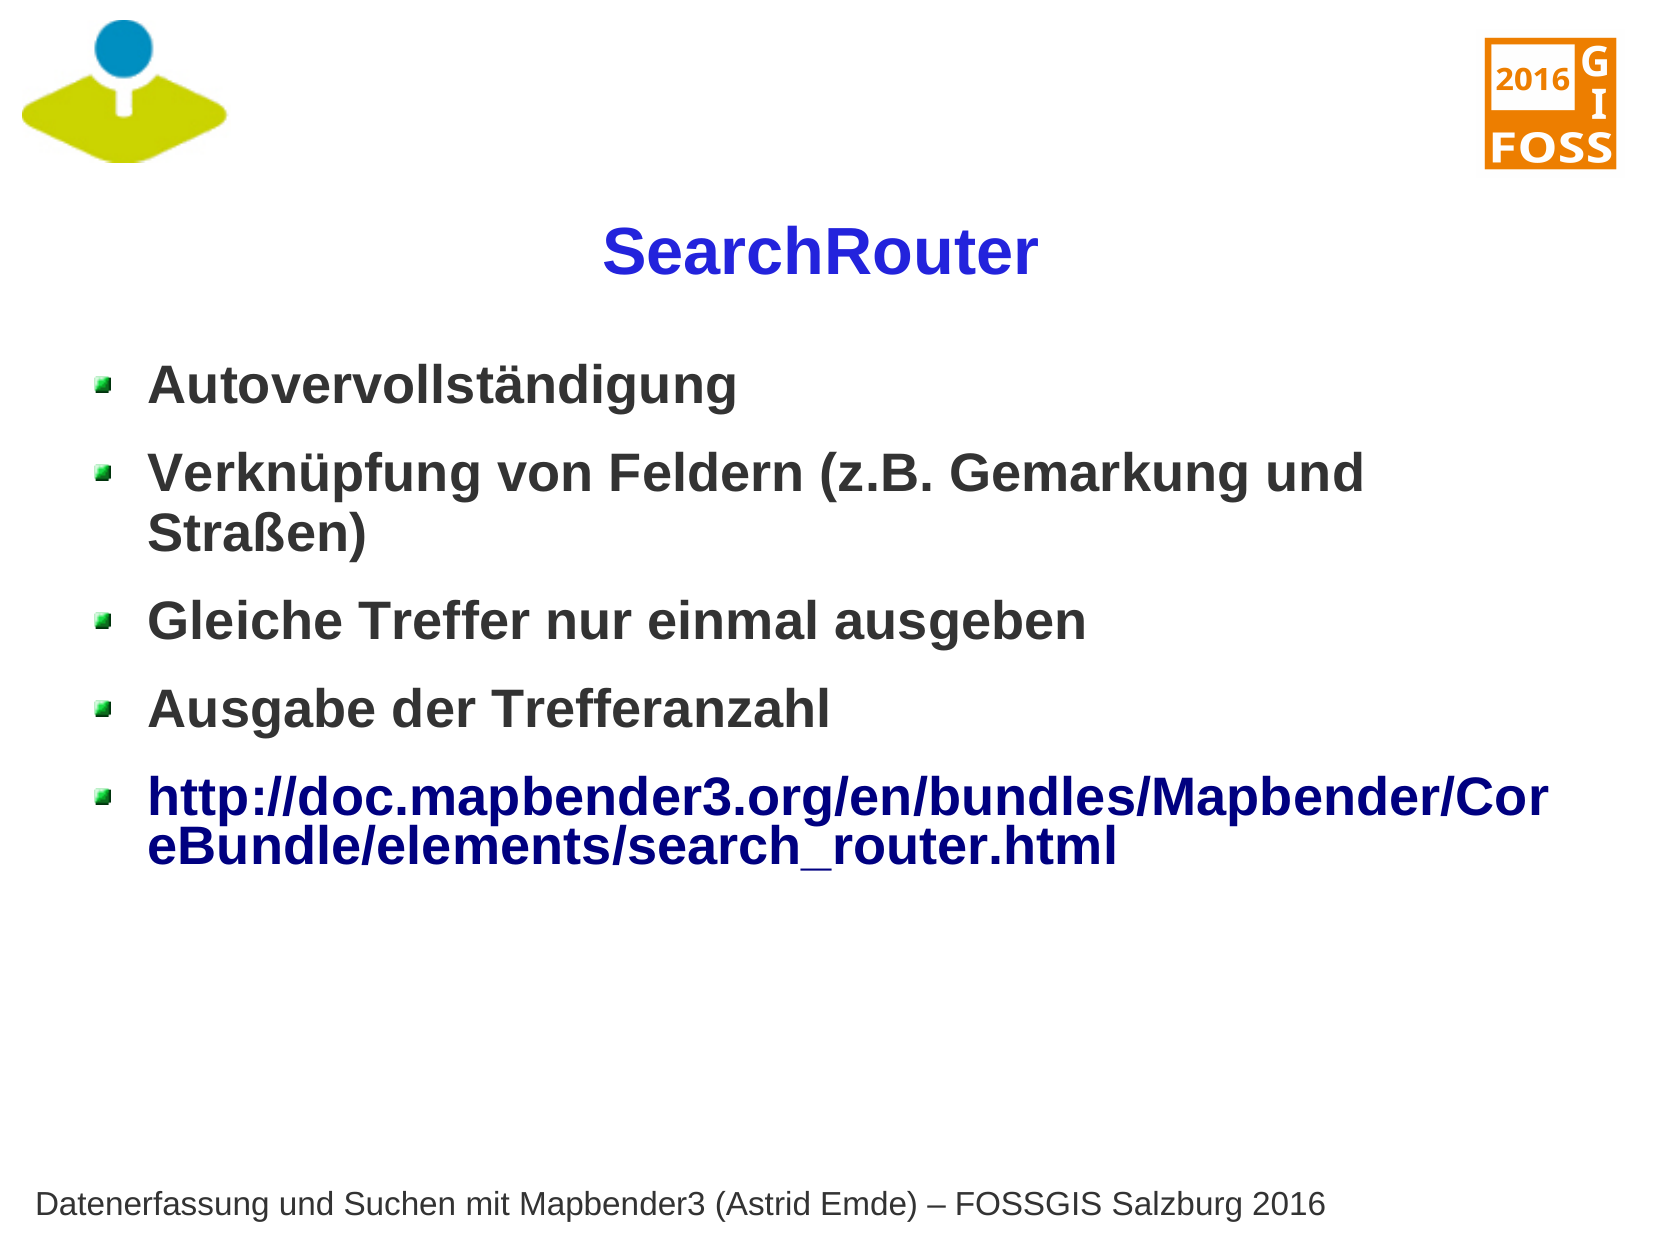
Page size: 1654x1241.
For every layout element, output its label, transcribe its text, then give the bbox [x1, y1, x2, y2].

picture [1476, 29, 1625, 178]
picture [22, 20, 231, 163]
list Autovervollständigung Verknüpfung von Feldern (z.B. Gemarkung und Straßen) Gleiche Treffer nur einmal ausgeben Ausgabe der Trefferanzahl http://doc.mapbender3.org/en/bundles/Mapbender/CoreBundle/elements/search_router.html [76, 354, 1565, 1173]
title SearchRouter [76, 177, 1565, 325]
